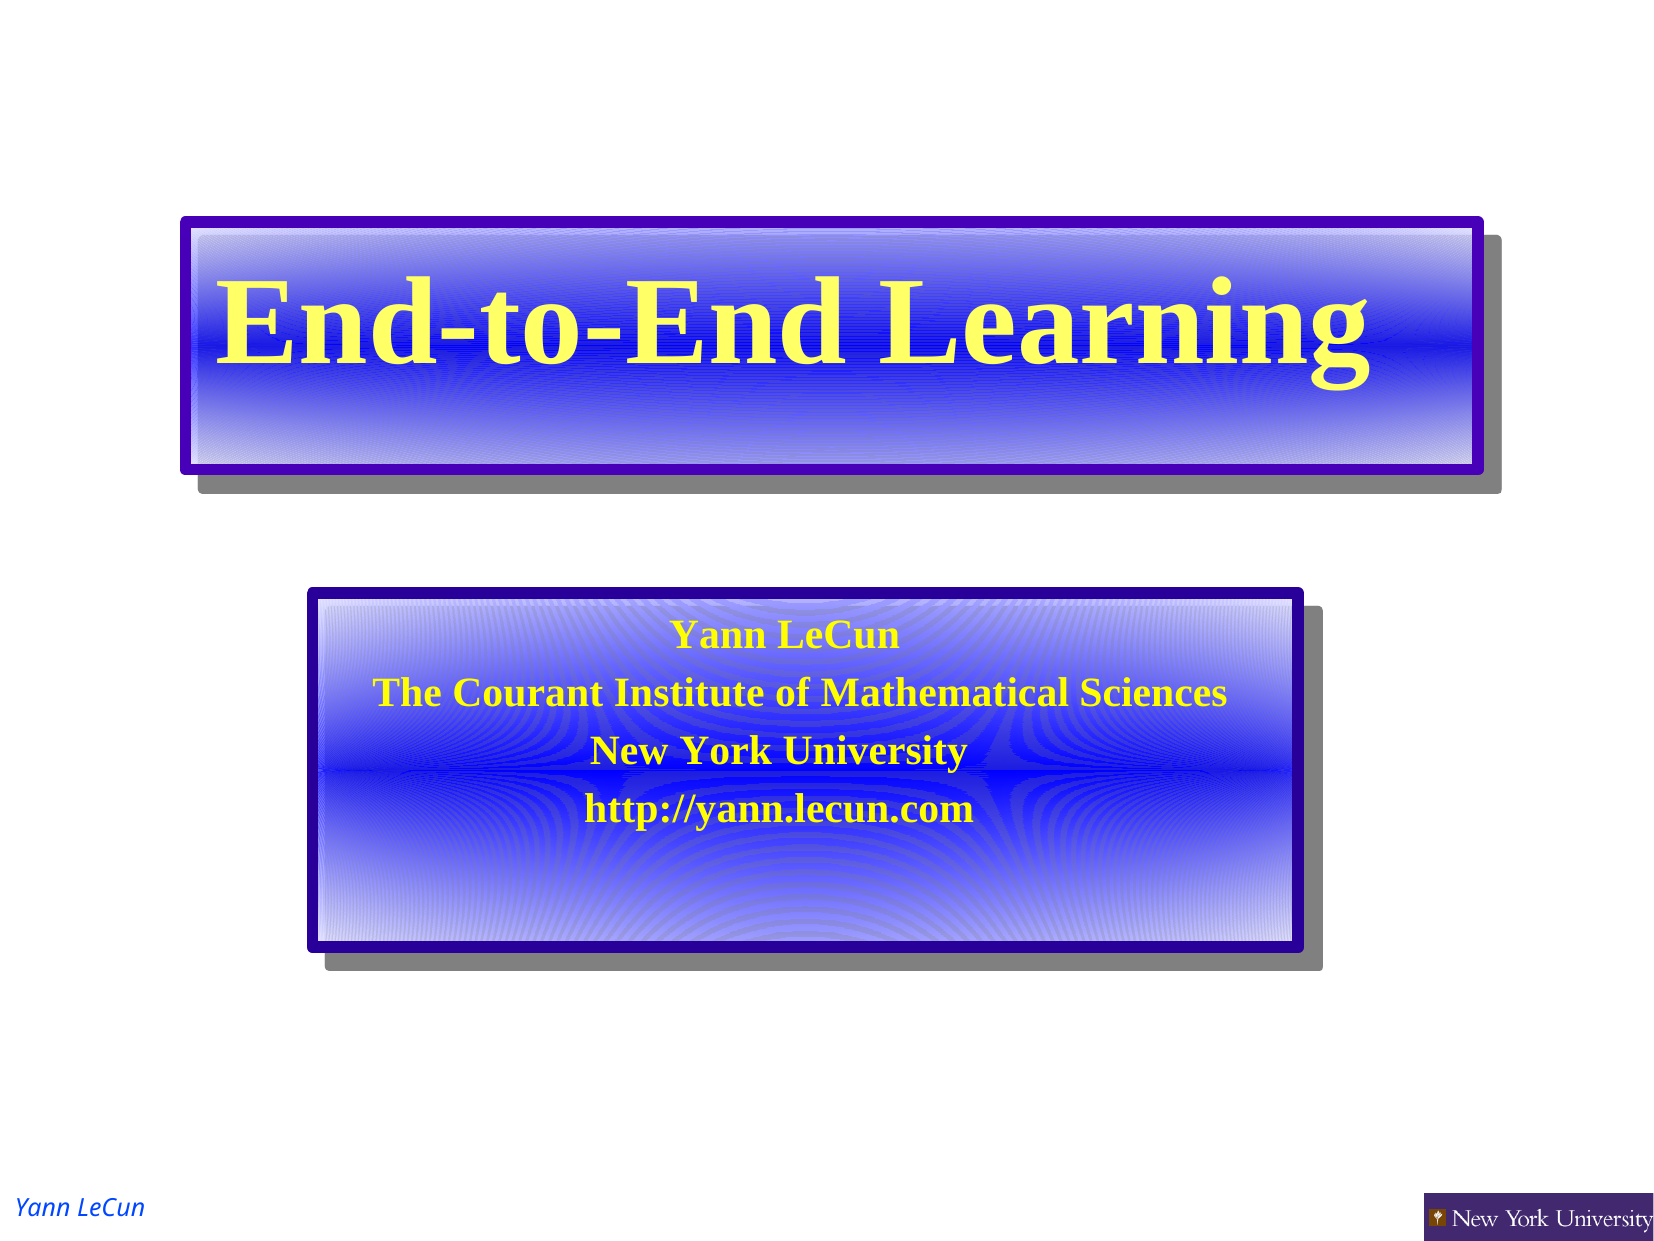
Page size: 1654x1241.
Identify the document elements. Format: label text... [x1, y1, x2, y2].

text_box End-to-End Learning [185, 222, 1479, 470]
text_box Yann LeCun The Courant Institute of Mathematical Sciences New York University http://yann.lecun.com [312, 593, 1299, 948]
picture [1424, 1193, 1654, 1241]
